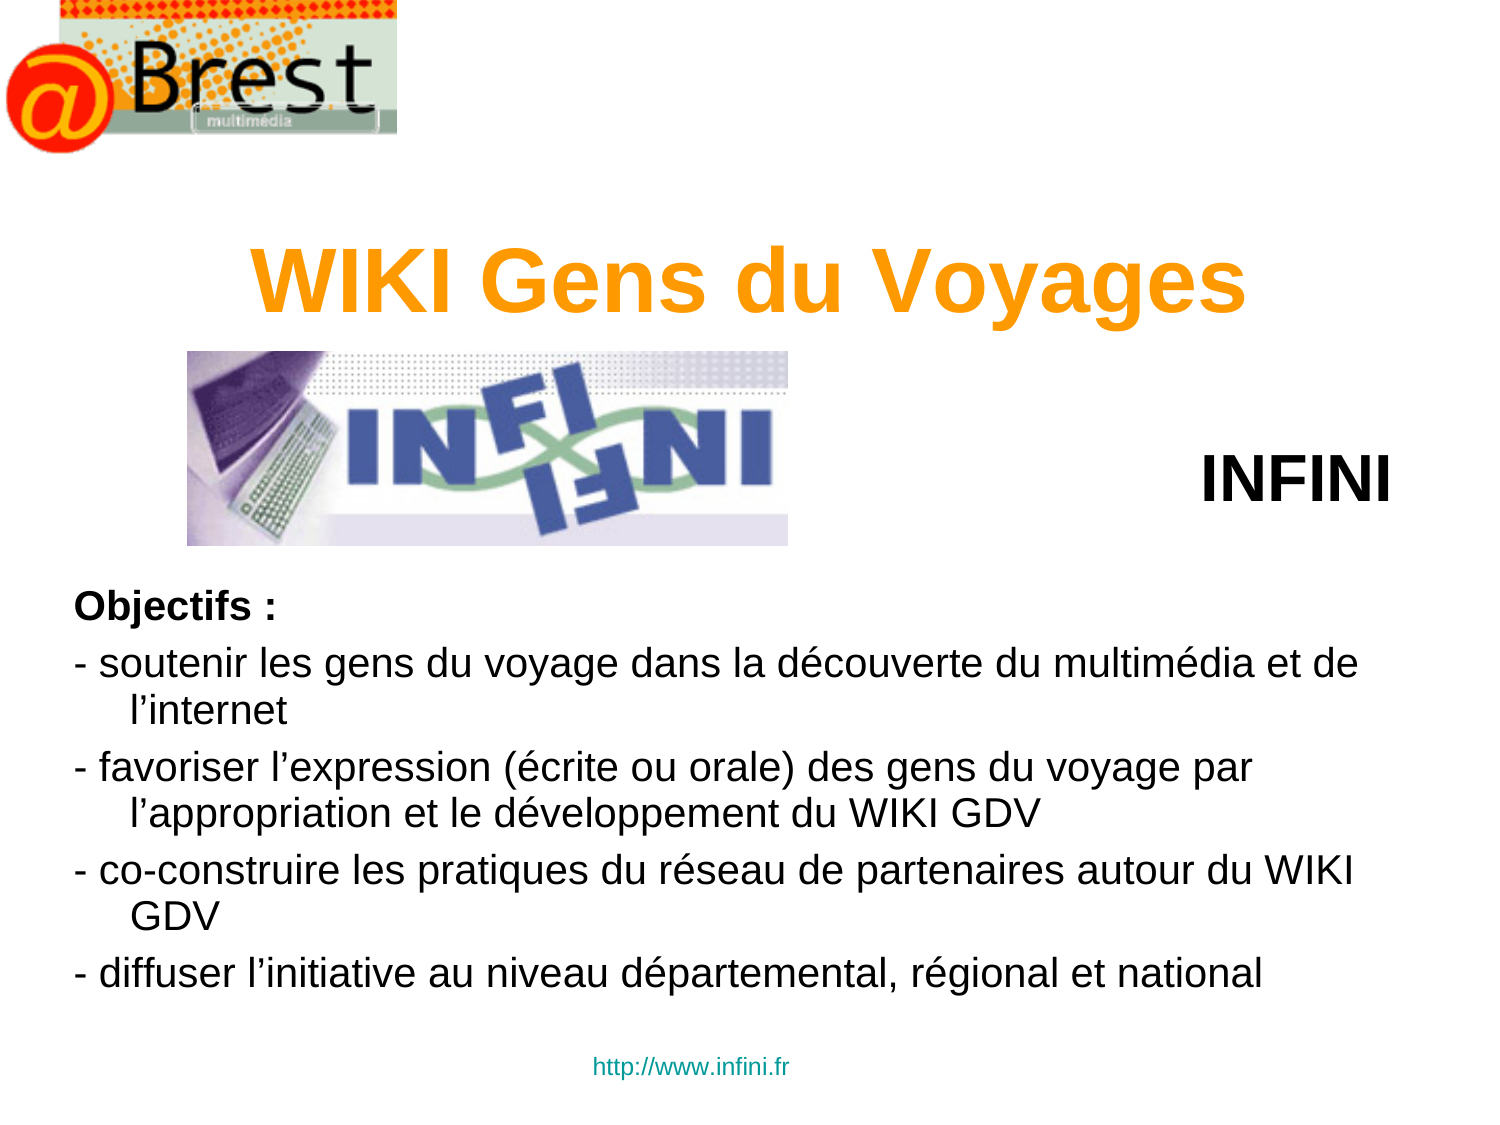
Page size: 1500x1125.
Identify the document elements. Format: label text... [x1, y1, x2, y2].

title WIKI Gens du Voyages [0, 187, 1500, 375]
text_box http://www.infini.fr [316, 1042, 1067, 1119]
list INFINI Objectifs : - soutenir les gens du voyage dans la découverte du multimédia et de l’internet - favoriser l’expression (écrite ou orale) des gens du voyage par l’appropriation et le développement du WIKI GDV - co-construire les pratiques du réseau de partenaires autour du WIKI GDV - diffuser l’initiative au niveau départemental, régional et national [58, 433, 1409, 1125]
picture [0, 0, 397, 157]
picture [187, 351, 788, 546]
